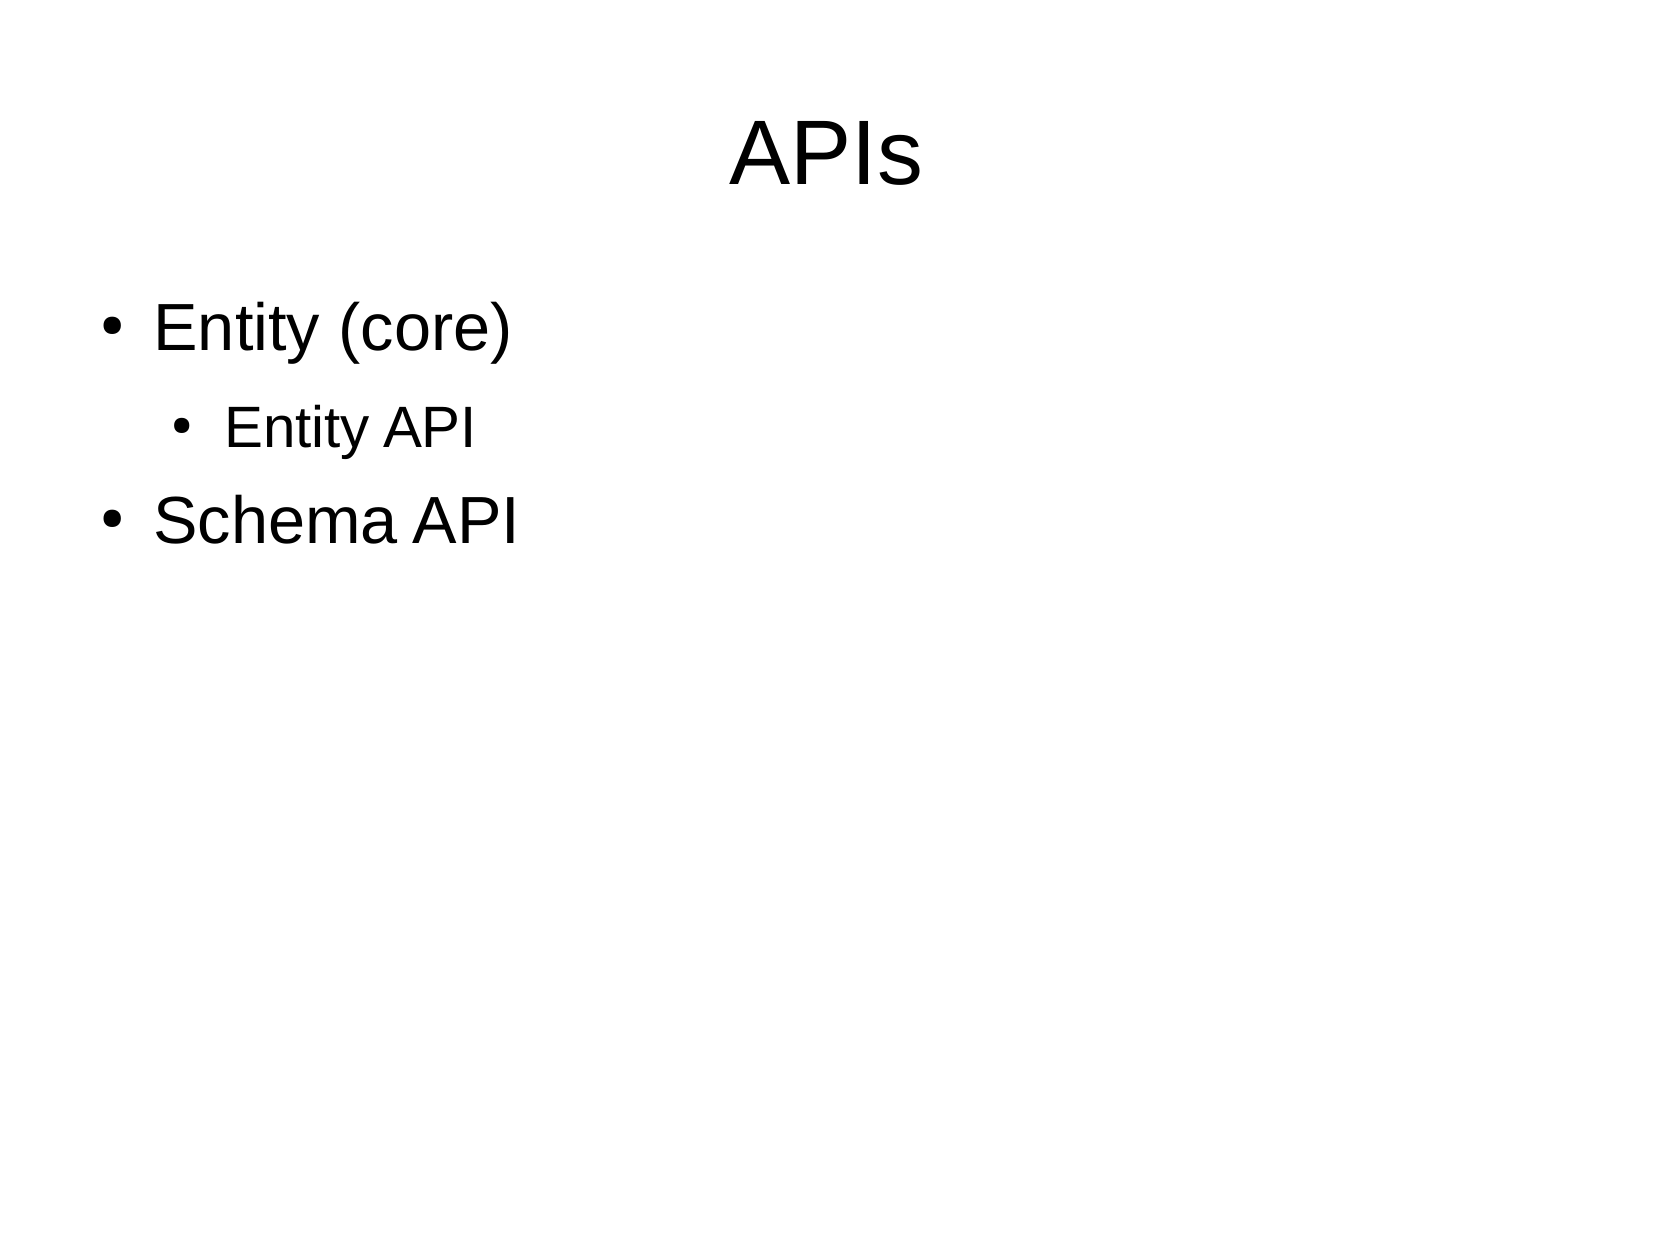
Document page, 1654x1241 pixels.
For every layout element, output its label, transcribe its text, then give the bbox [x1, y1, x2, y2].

list Entity (core) Entity API Schema API [82, 290, 1571, 1109]
title APIs [82, 49, 1571, 257]
